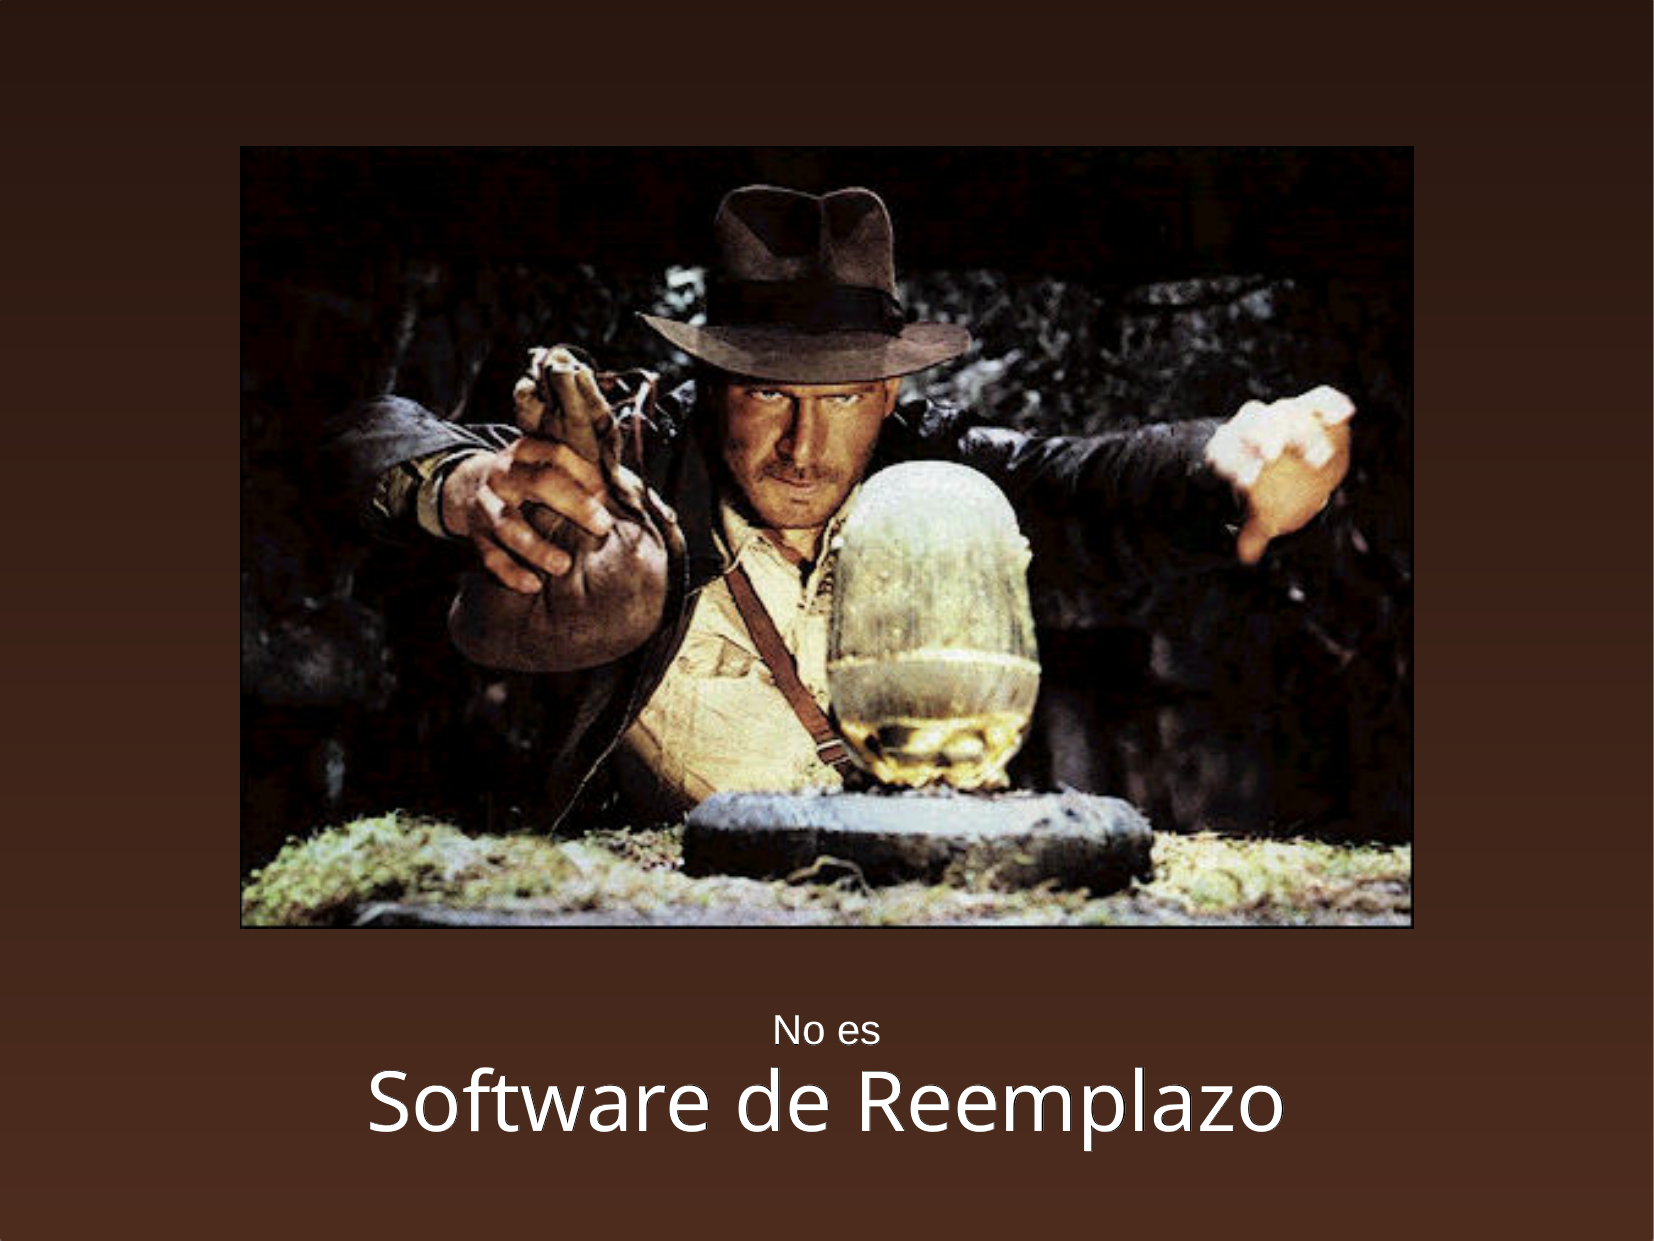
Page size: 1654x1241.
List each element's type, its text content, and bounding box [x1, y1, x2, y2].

text_box No es [206, 999, 1447, 1061]
text_box Software de Reemplazo [206, 1061, 1447, 1145]
picture [0, 0, 1654, 1241]
